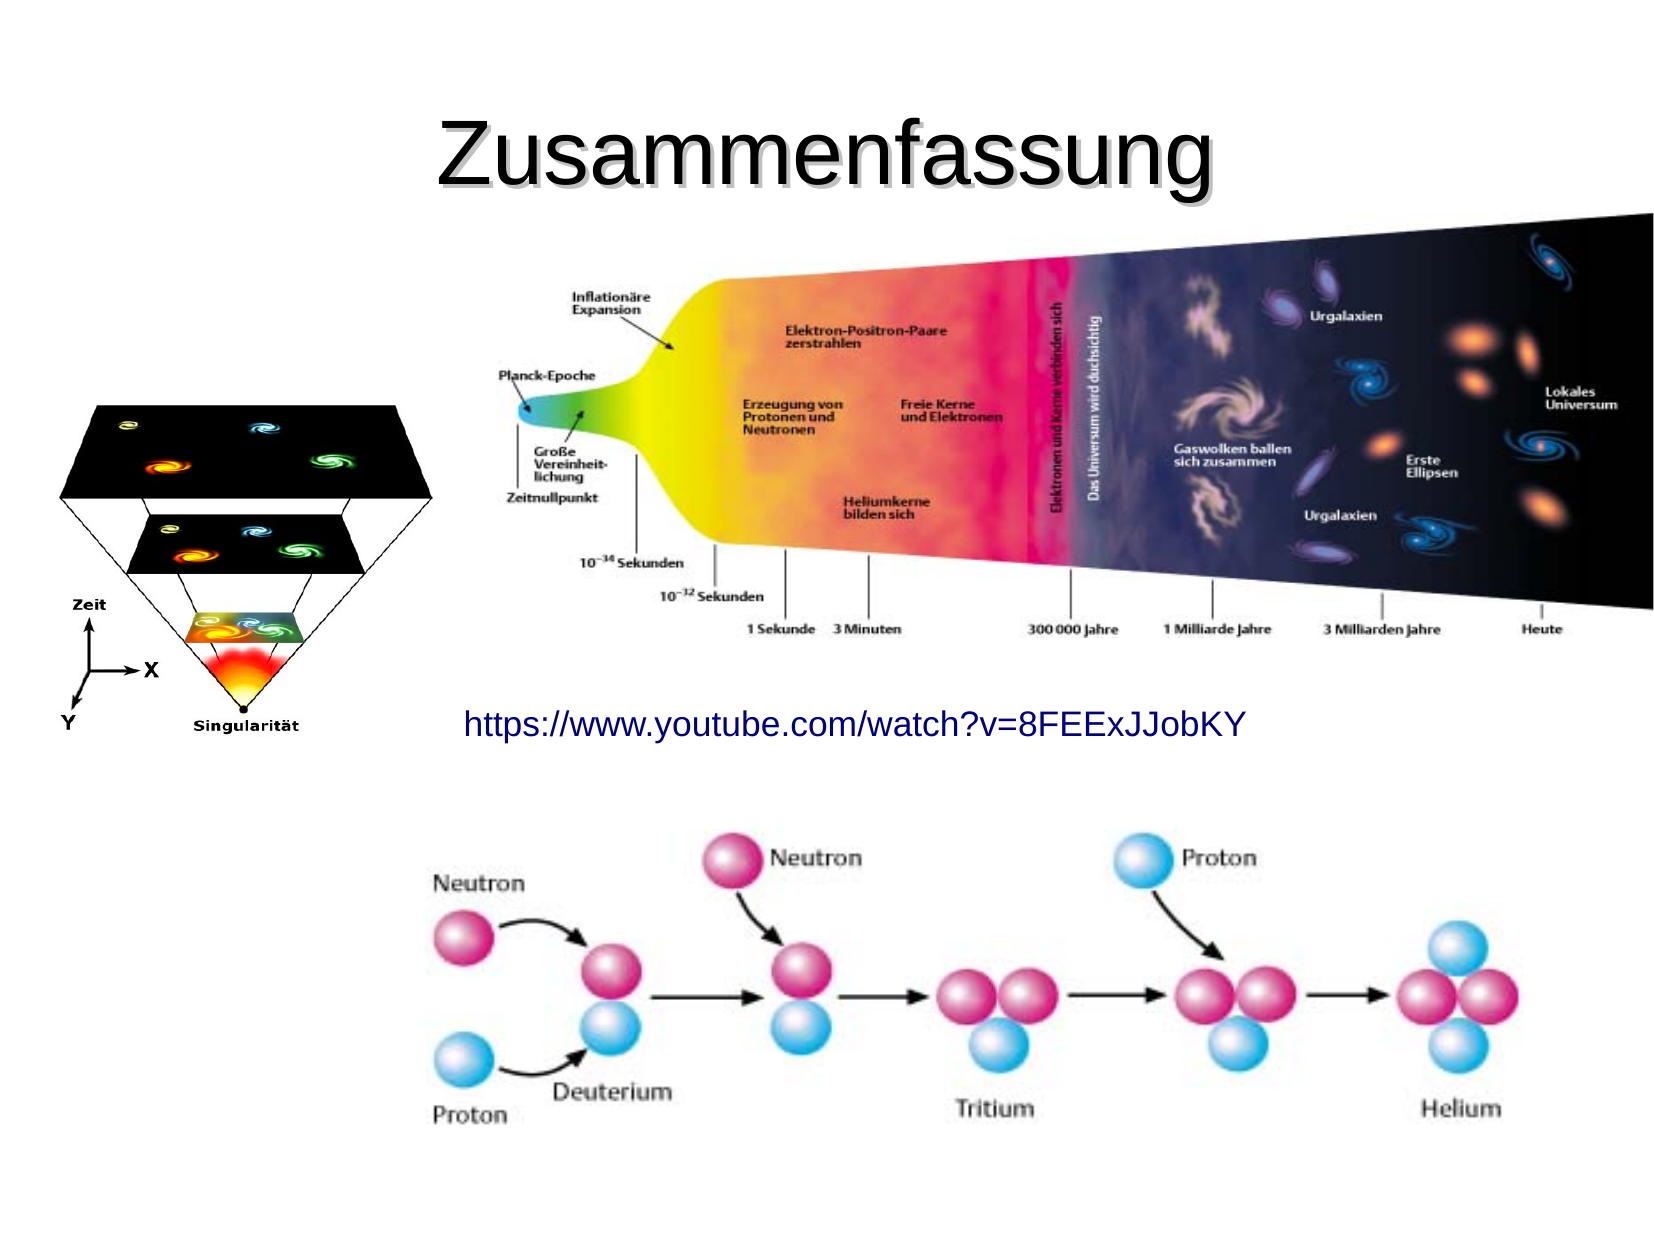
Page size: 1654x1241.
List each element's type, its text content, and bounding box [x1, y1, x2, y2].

text_box https://www.youtube.com/watch?v=8FEExJJobKY [413, 696, 1260, 752]
picture [425, 829, 1524, 1134]
title Zusammenfassung [82, 49, 1571, 257]
picture [496, 212, 1654, 638]
picture [35, 366, 461, 756]
